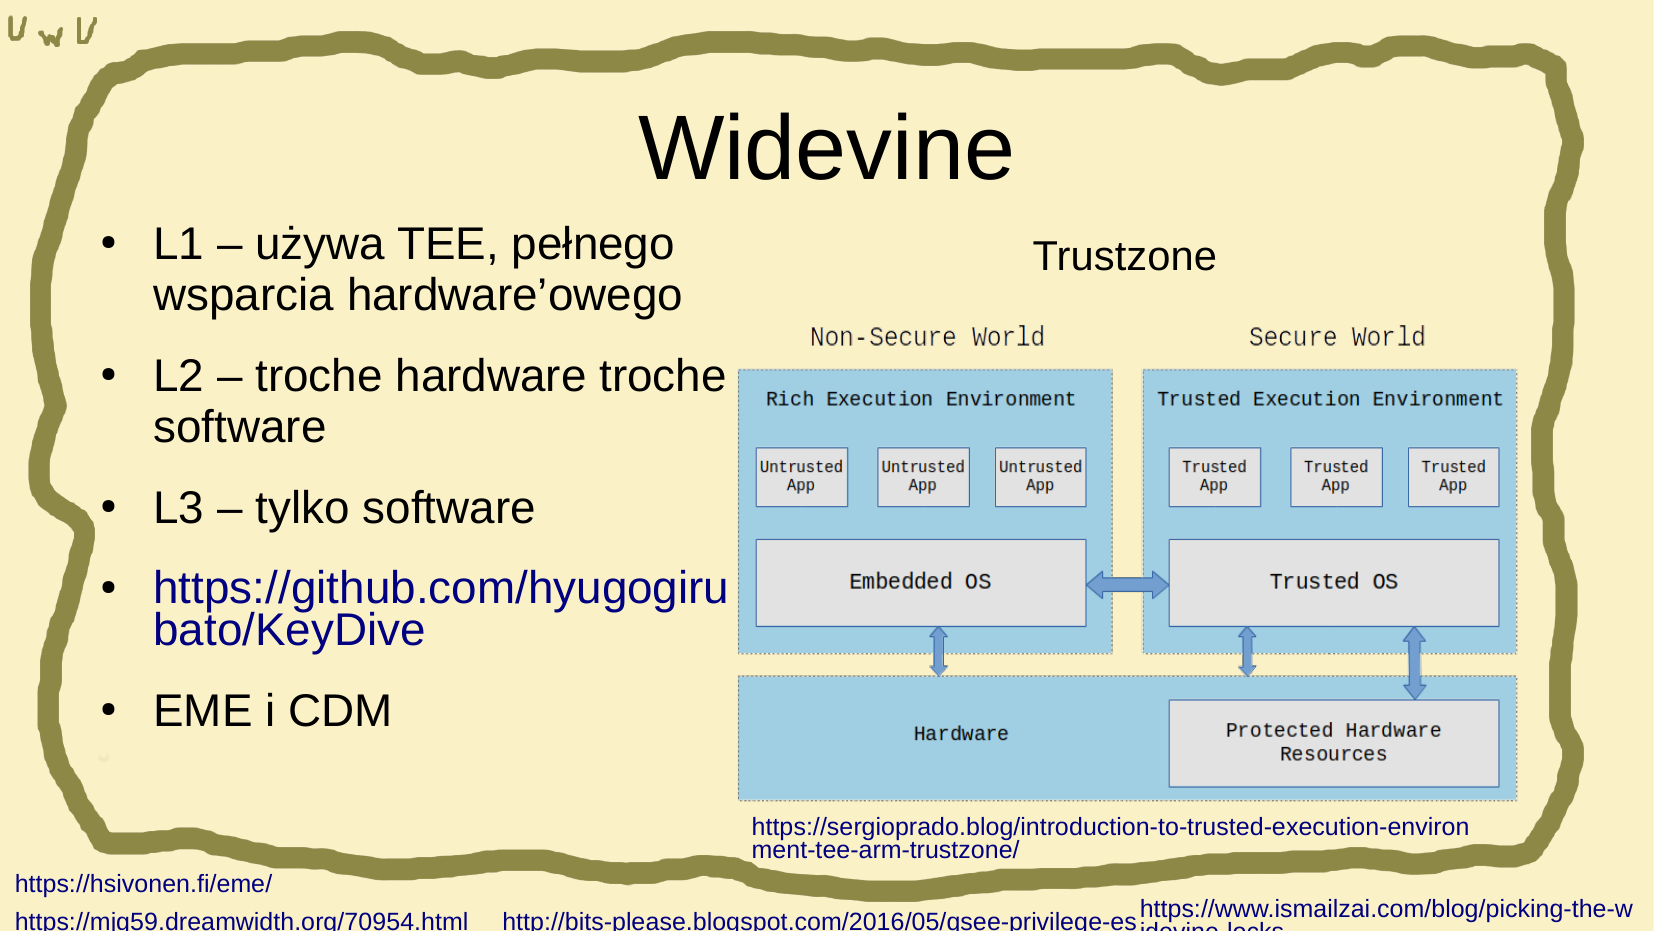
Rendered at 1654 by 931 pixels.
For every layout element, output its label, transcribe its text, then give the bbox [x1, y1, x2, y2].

text_box Trustzone [825, 225, 1426, 287]
text_box http://bits-please.blogspot.com/2016/05/qsee-privilege-escalation-vulnerability.html [487, 900, 1125, 931]
list L1 – używa TEE, pełnego wsparcia hardware’owego L2 – troche hardware troche software L3 – tylko software https://github.com/hyugogirubato/KeyDive EME i CDM [82, 217, 751, 758]
text_box https://hsivonen.fi/eme/ [0, 862, 338, 906]
picture [0, 0, 1654, 931]
text_box https://sergioprado.blog/introduction-to-trusted-execution-environment-tee-arm-trustzone/ [736, 805, 1501, 849]
text_box https://mjg59.dreamwidth.org/70954.html [0, 900, 487, 931]
text_box https://www.ismailzai.com/blog/picking-the-widevine-locks [1125, 887, 1651, 931]
title Widevine [82, 69, 1571, 226]
